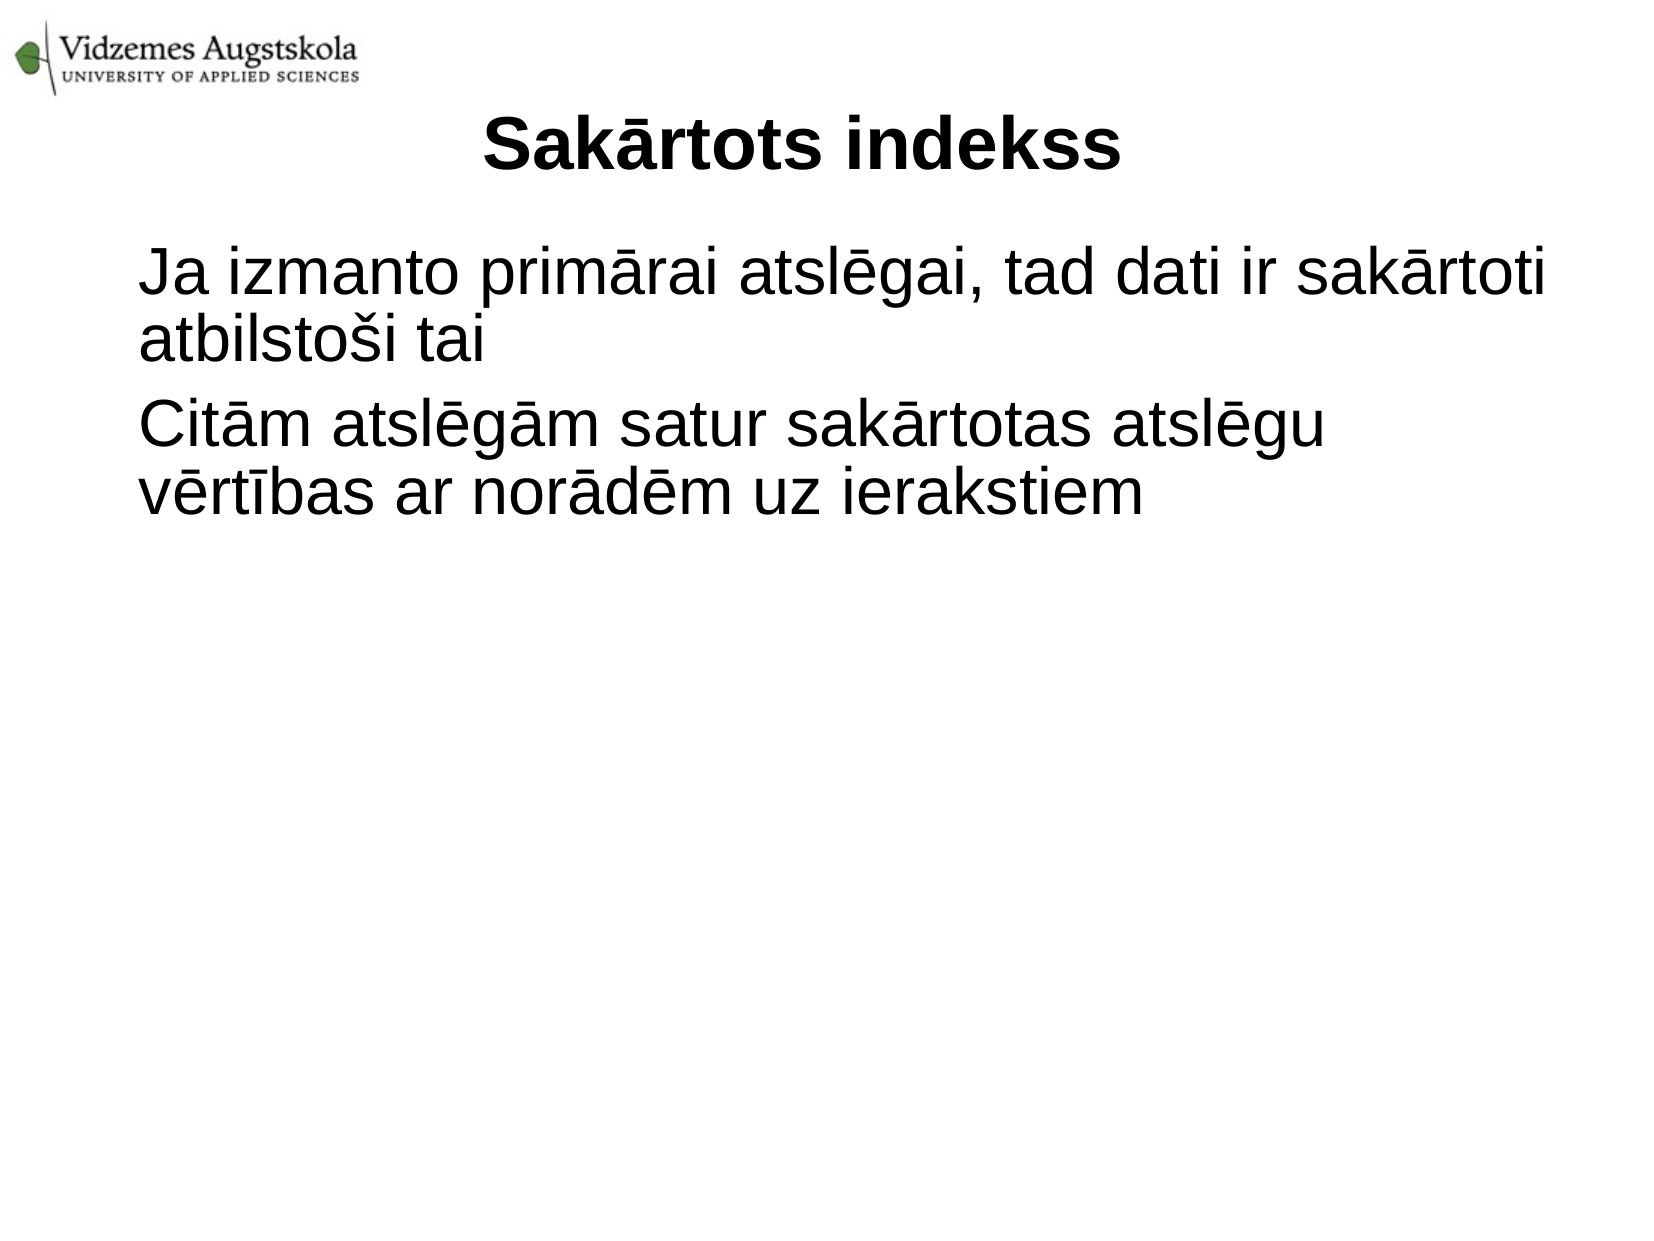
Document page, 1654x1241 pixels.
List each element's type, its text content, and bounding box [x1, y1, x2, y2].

list Ja izmanto primārai atslēgai, tad dati ir sakārtoti atbilstoši tai Citām atslēgām satur sakārtotas atslēgu vērtības ar norādēm uz ierakstiem [82, 236, 1569, 1107]
picture [5, 2, 368, 113]
title Sakārtots indekss [94, 103, 1512, 188]
